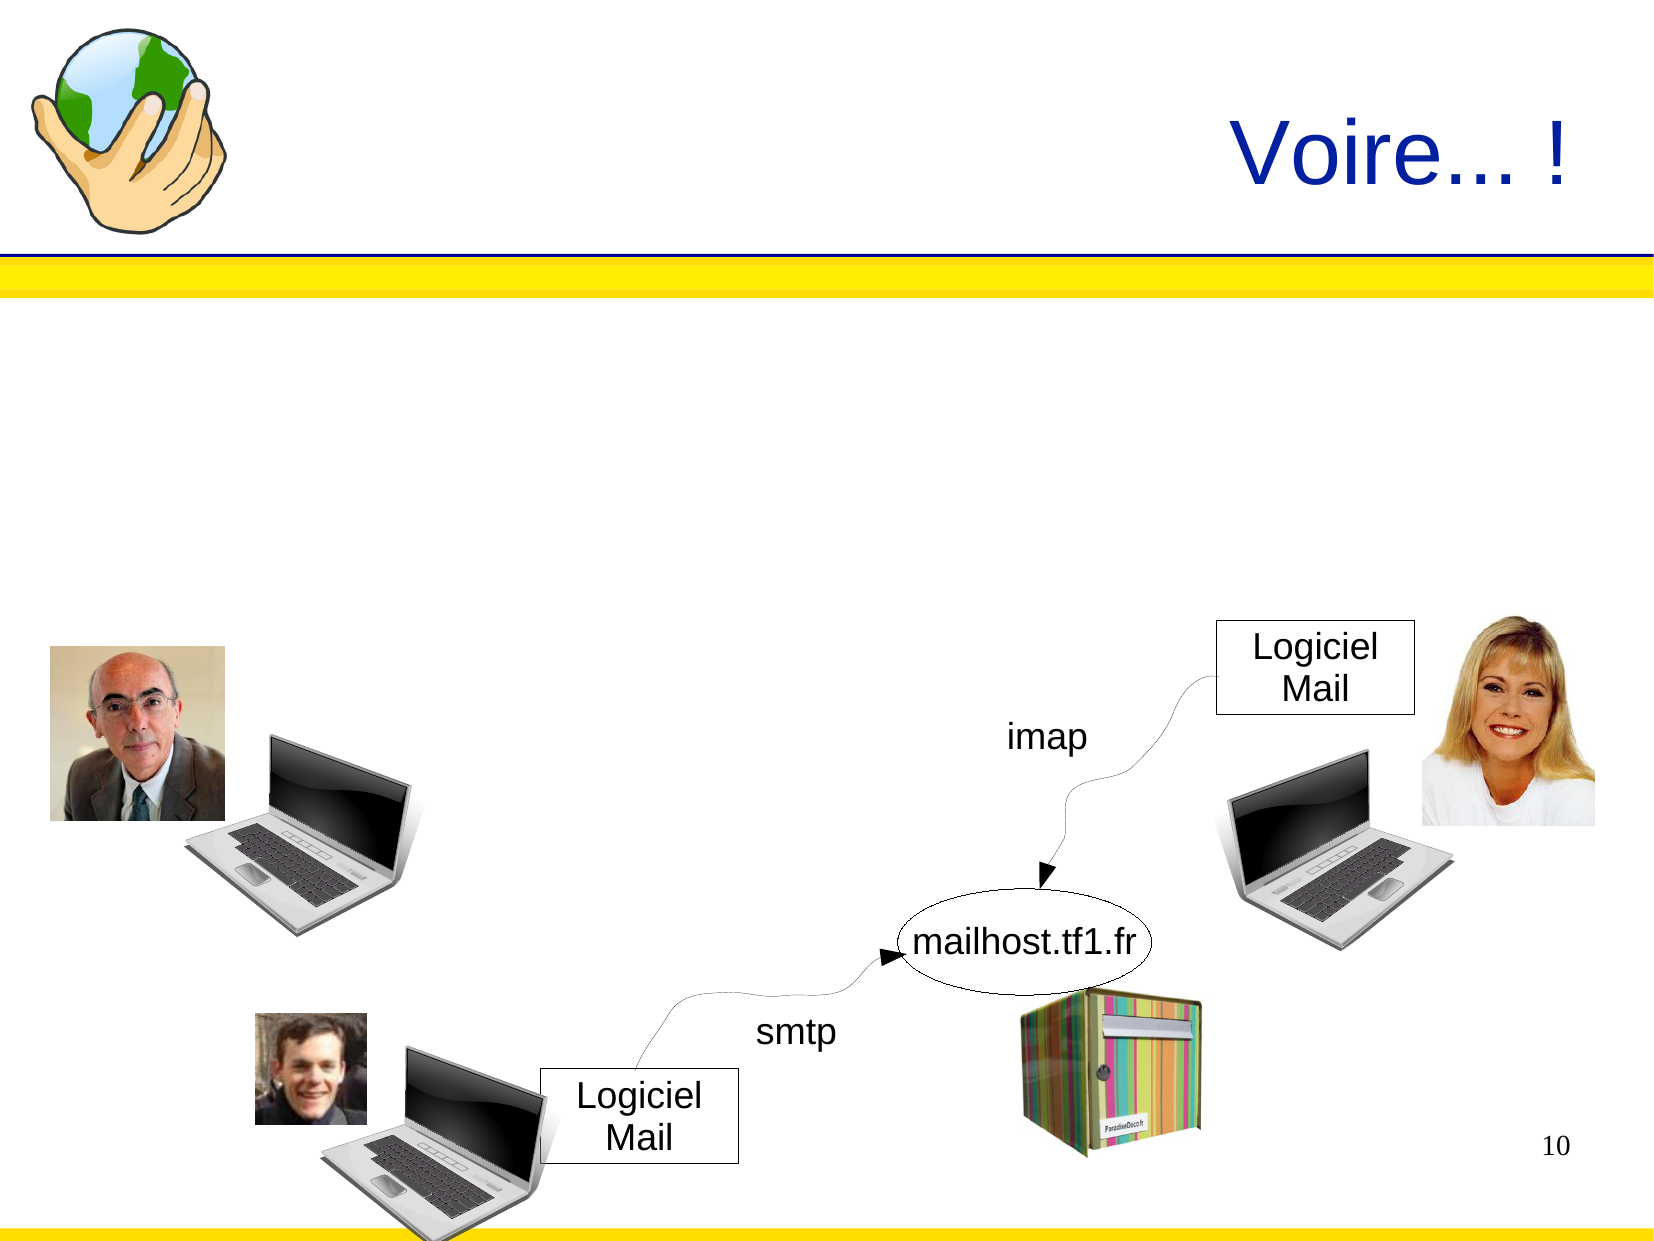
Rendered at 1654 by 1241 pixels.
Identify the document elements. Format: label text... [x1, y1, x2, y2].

text_box imap [992, 707, 1103, 765]
text_box Logiciel Mail [567, 1068, 739, 1164]
picture [255, 1013, 567, 1241]
picture [969, 982, 1262, 1161]
text_box Logiciel Mail [1216, 620, 1415, 715]
picture [50, 646, 432, 942]
picture [1207, 611, 1595, 957]
text_box smtp [741, 1003, 853, 1061]
picture [11, 14, 246, 248]
text_box mailhost.tf1.fr [897, 888, 1152, 996]
title Voire... ! [372, 49, 1571, 257]
